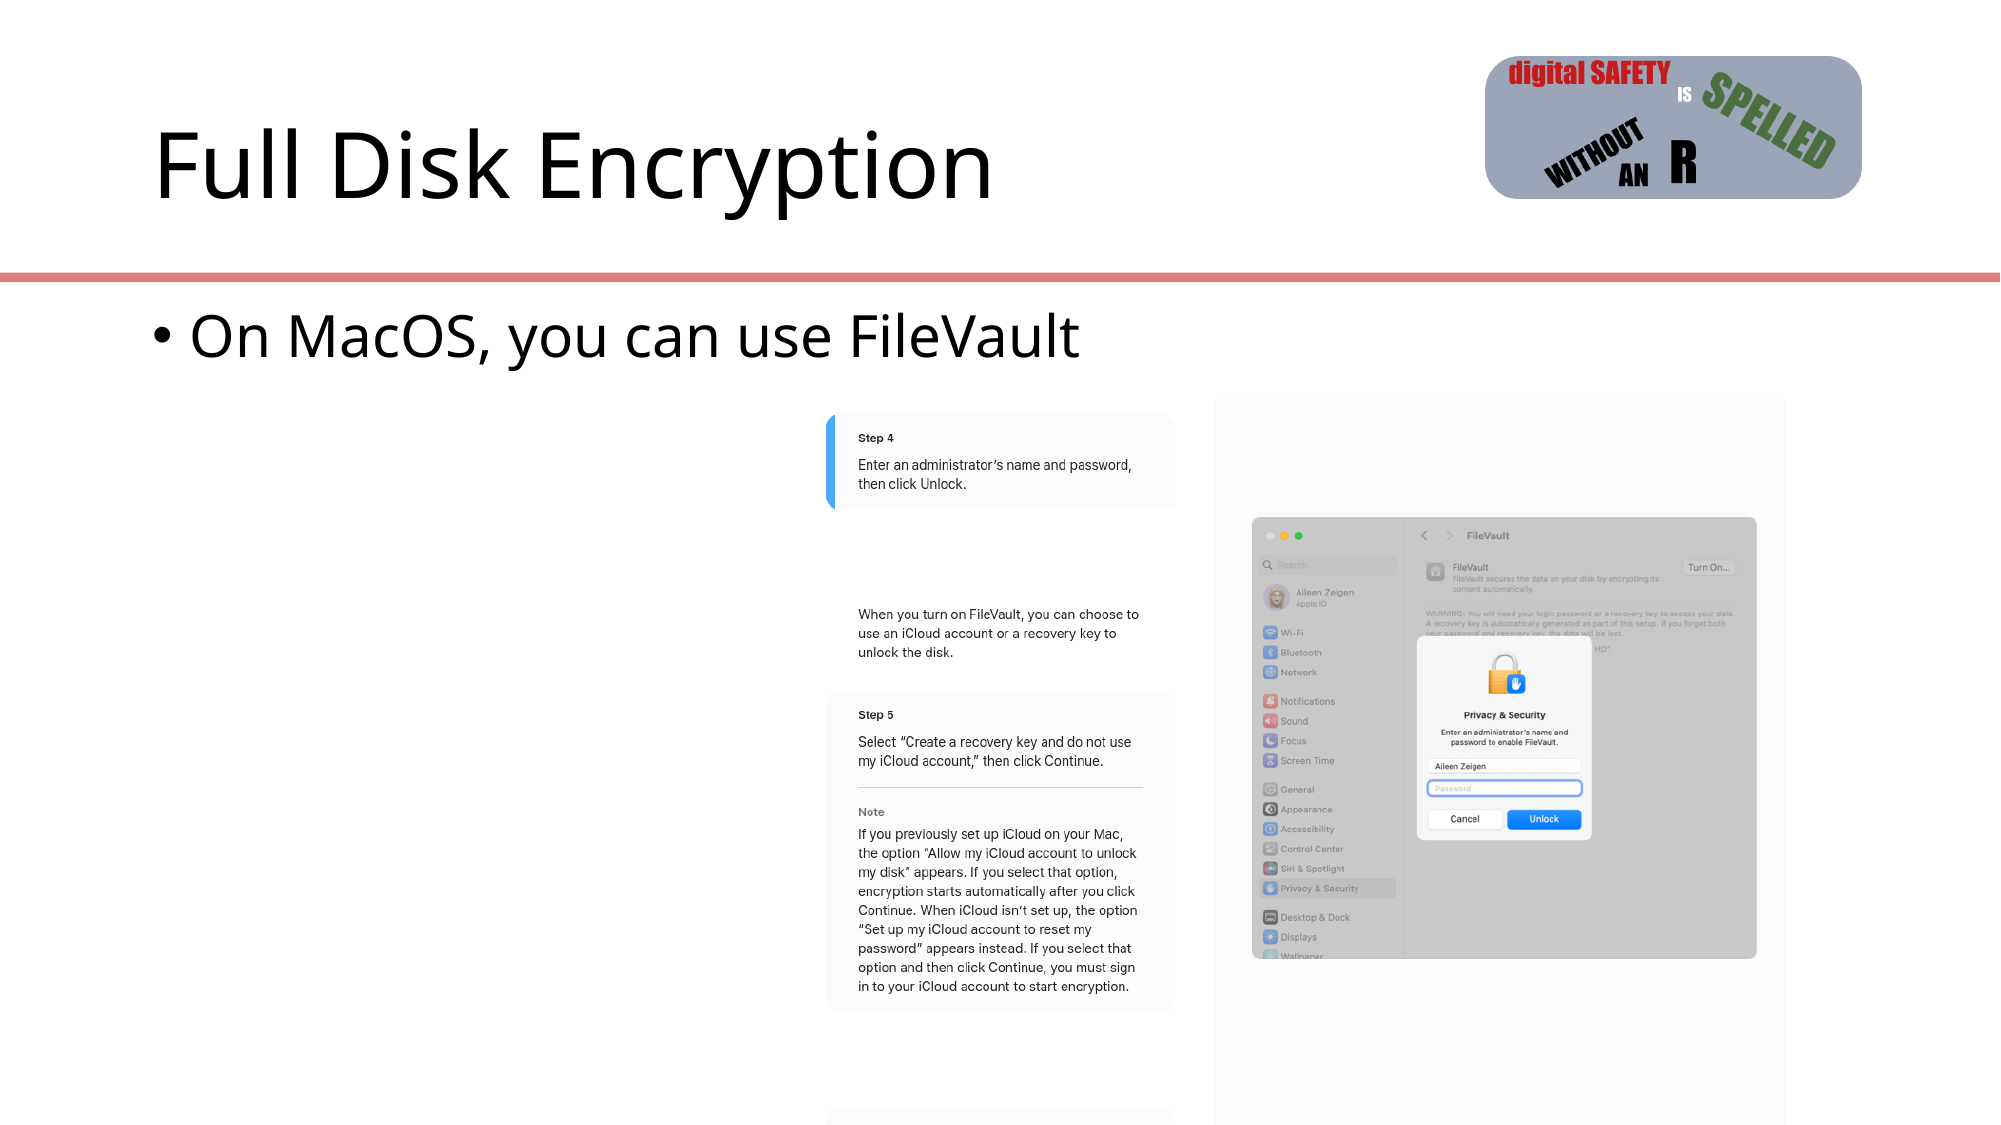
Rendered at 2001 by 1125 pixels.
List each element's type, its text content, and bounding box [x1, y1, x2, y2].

title Full Disk Encryption [137, 59, 1863, 278]
picture [772, 399, 1786, 1125]
list On MacOS, you can use FileVault [137, 299, 1863, 1014]
